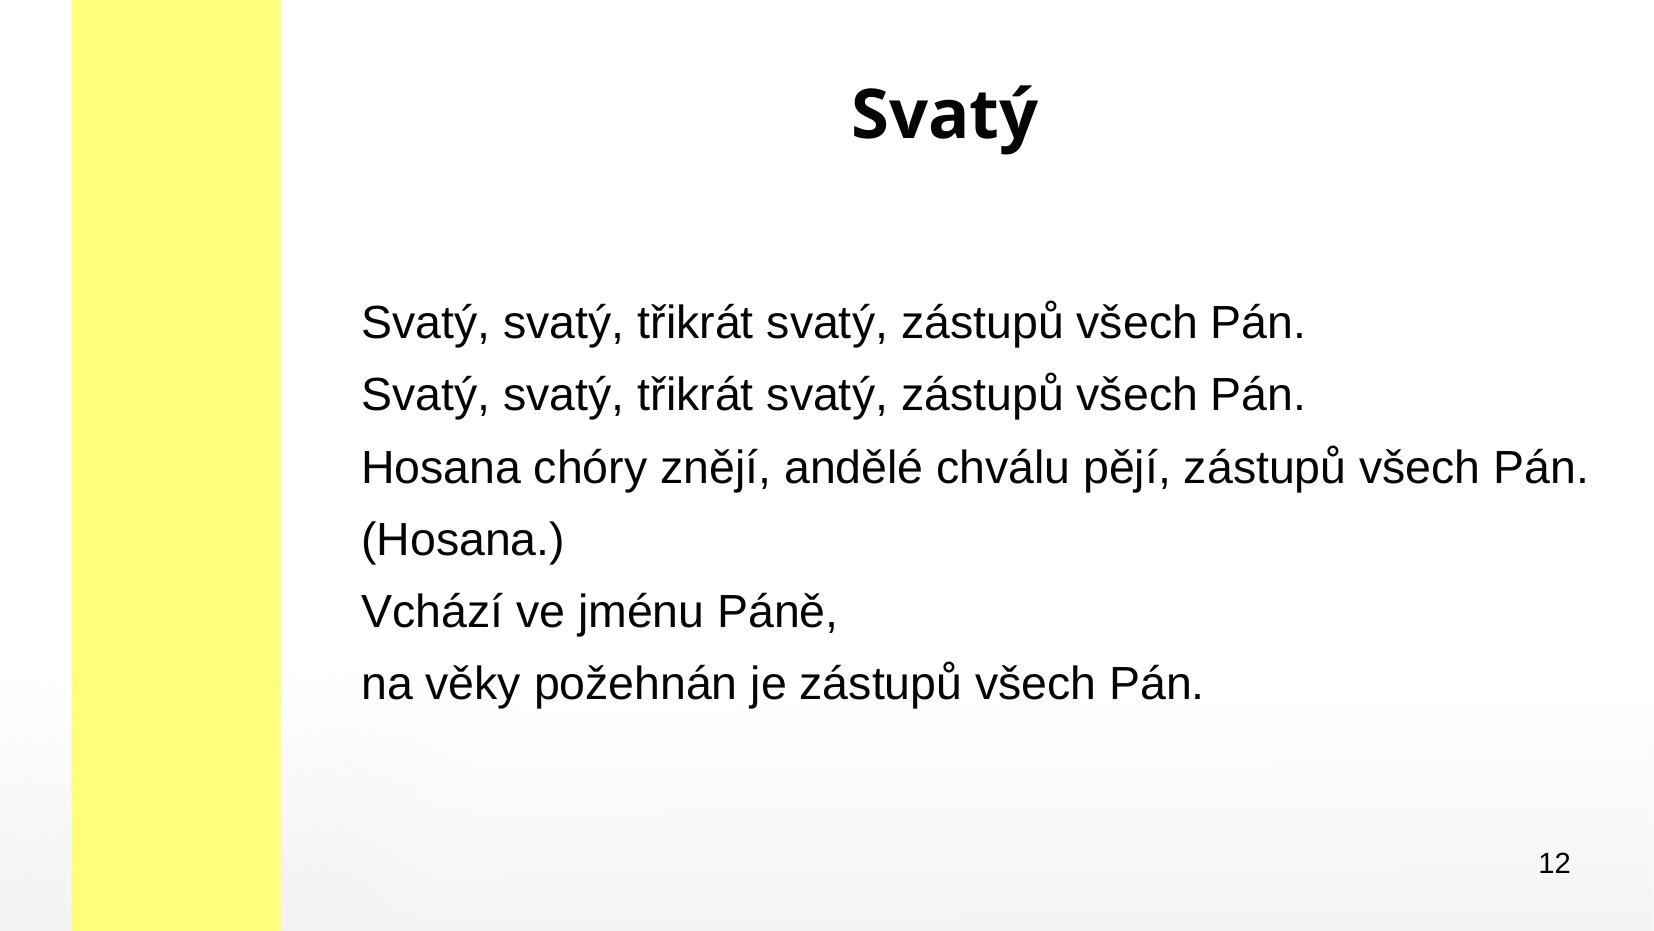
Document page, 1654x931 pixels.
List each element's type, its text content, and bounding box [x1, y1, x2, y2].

picture [0, 0, 1654, 931]
list Svatý, svatý, třikrát svatý, zástupů všech Pán. Svatý, svatý, třikrát svatý, zástupů všech Pán. Hosana chóry znějí, andělé chválu pějí, zástupů všech Pán. (Hosana.) Vchází ve jménu Páně, na věky požehnán je zástupů všech Pán. [295, 224, 1595, 764]
title Svatý [295, 35, 1595, 189]
